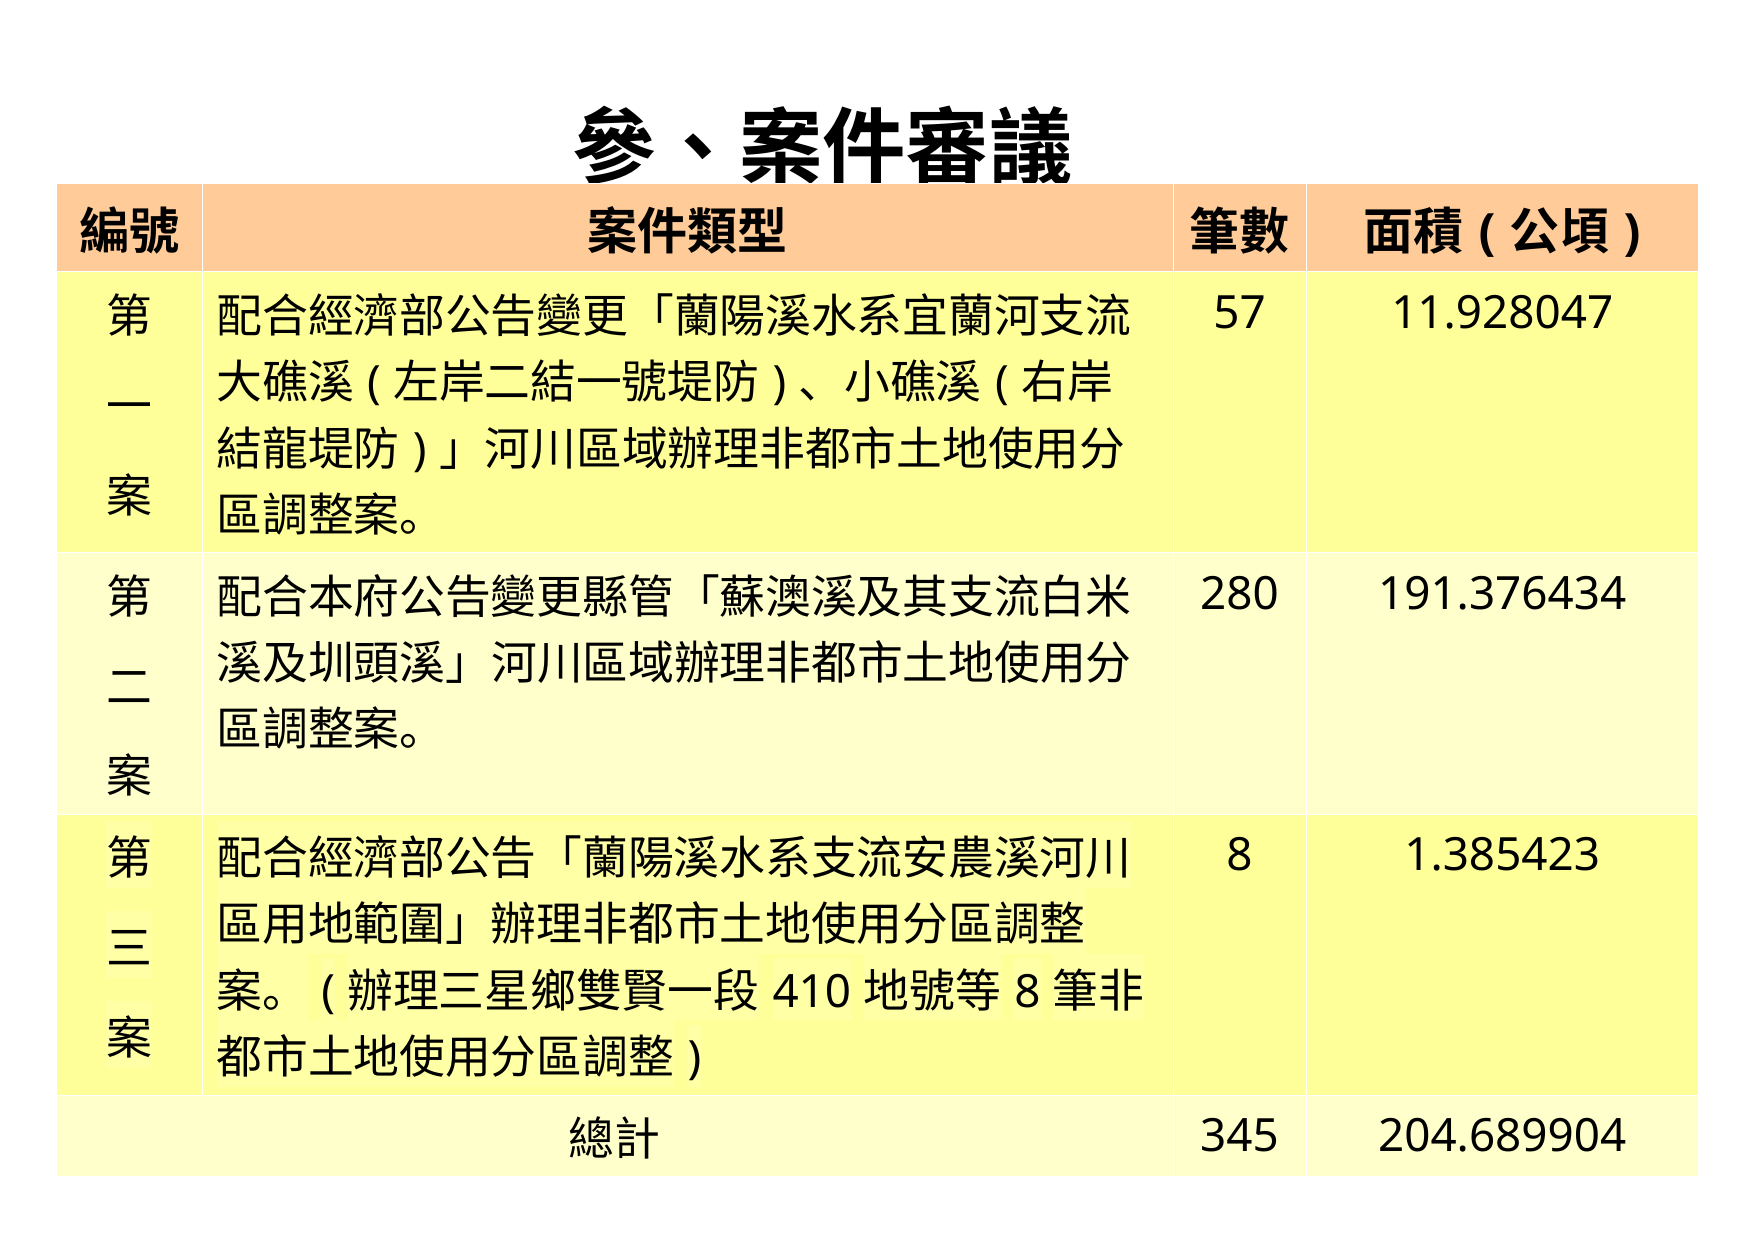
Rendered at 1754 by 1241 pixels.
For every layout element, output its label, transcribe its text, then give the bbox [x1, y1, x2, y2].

table_header 編號 [57, 184, 202, 271]
table_cell 第 二 案 [57, 553, 202, 814]
table_cell 57 [1174, 272, 1306, 552]
table_cell 配合本府公告變更縣管「蘇澳溪及其支流白米溪及圳頭溪」河川區域辦理非都市土地使用分區調整案。 [203, 553, 1173, 814]
table_cell 總計 [57, 1096, 1173, 1176]
table_cell 345 [1174, 1096, 1306, 1176]
table_cell 配合經濟部公告變更「蘭陽溪水系宜蘭河支流大礁溪(左岸二結一號堤防)、小礁溪(右岸結龍堤防)」河川區域辦理非都市土地使用分區調整案。 [203, 272, 1173, 552]
table_cell 1.385423 [1307, 815, 1698, 1095]
table_header 案件類型 [203, 184, 1173, 271]
table_cell 8 [1174, 815, 1306, 1095]
table_header 筆數 [1174, 184, 1306, 271]
table_cell 第 一 案 [57, 272, 202, 552]
table_cell 第 三 案 [57, 815, 202, 1095]
table_cell 204.689904 [1307, 1096, 1698, 1176]
title 參、案件審議 [501, 30, 1431, 183]
table_cell 191.376434 [1307, 553, 1698, 814]
table_cell 配合經濟部公告「蘭陽溪水系支流安農溪河川區用地範圍」辦理非都市土地使用分區調整案。(辦理三星鄉雙賢一段410地號等8筆非都市土地使用分區調整) [203, 815, 1173, 1095]
table_cell 280 [1174, 553, 1306, 814]
table_cell 11.928047 [1307, 272, 1698, 552]
table_header 面積(公頃) [1307, 184, 1698, 271]
